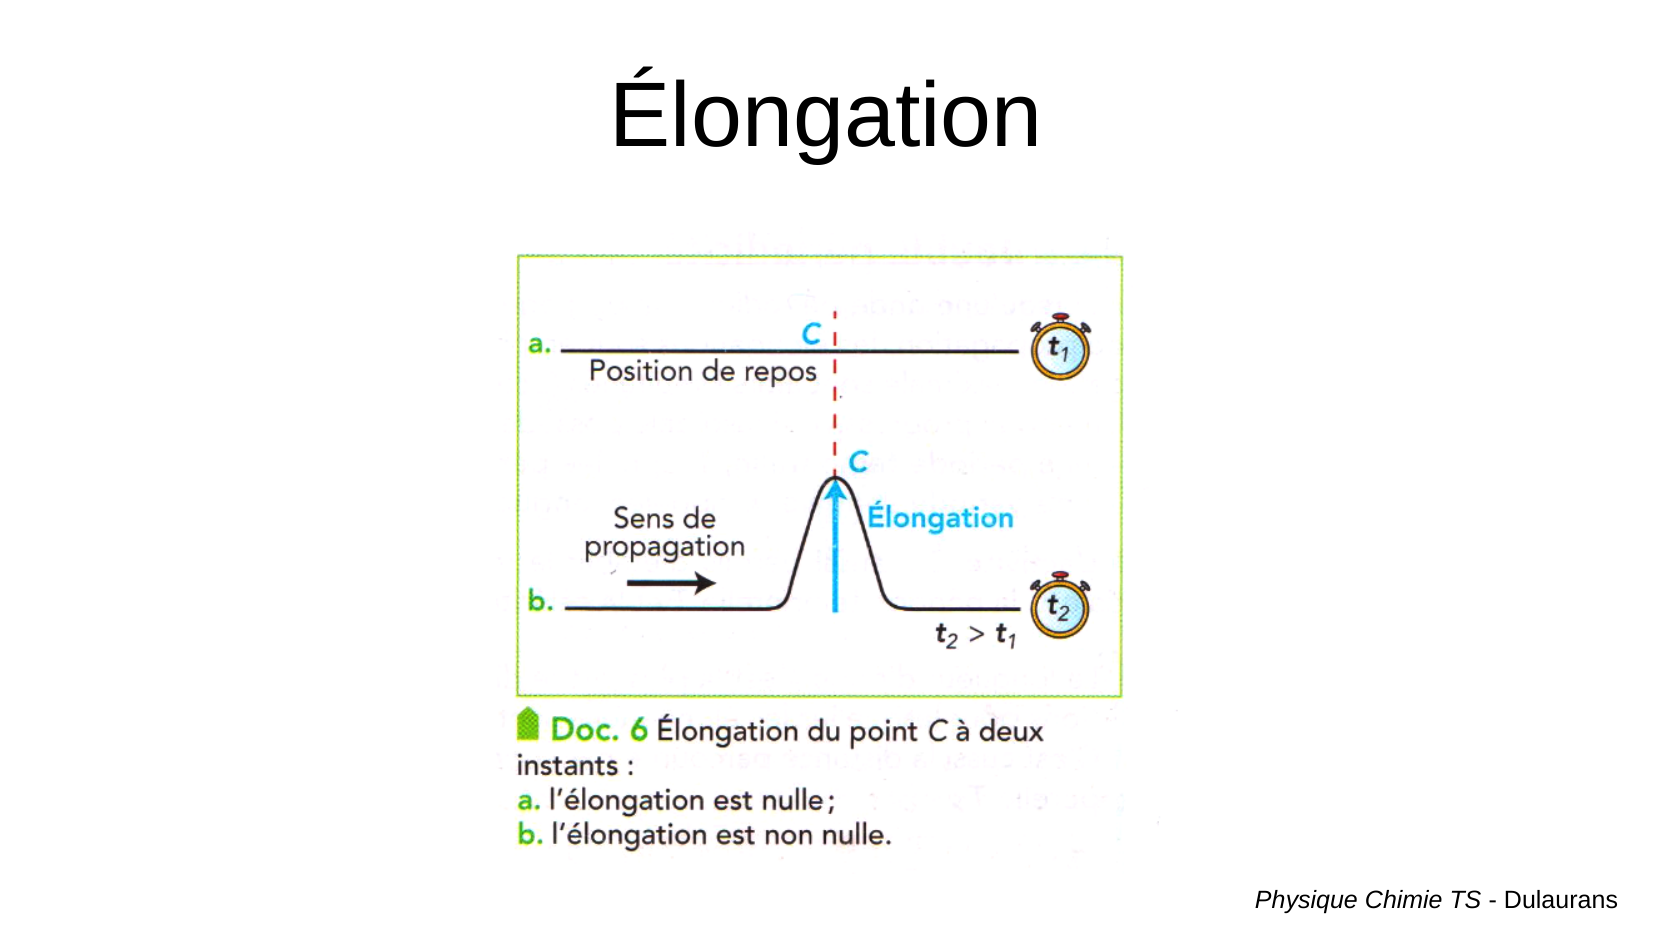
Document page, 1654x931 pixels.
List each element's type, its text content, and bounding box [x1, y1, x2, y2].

title Élongation [82, 37, 1571, 193]
text_box Physique Chimie TS - Dulaurans [1240, 878, 1654, 922]
picture [496, 227, 1184, 875]
